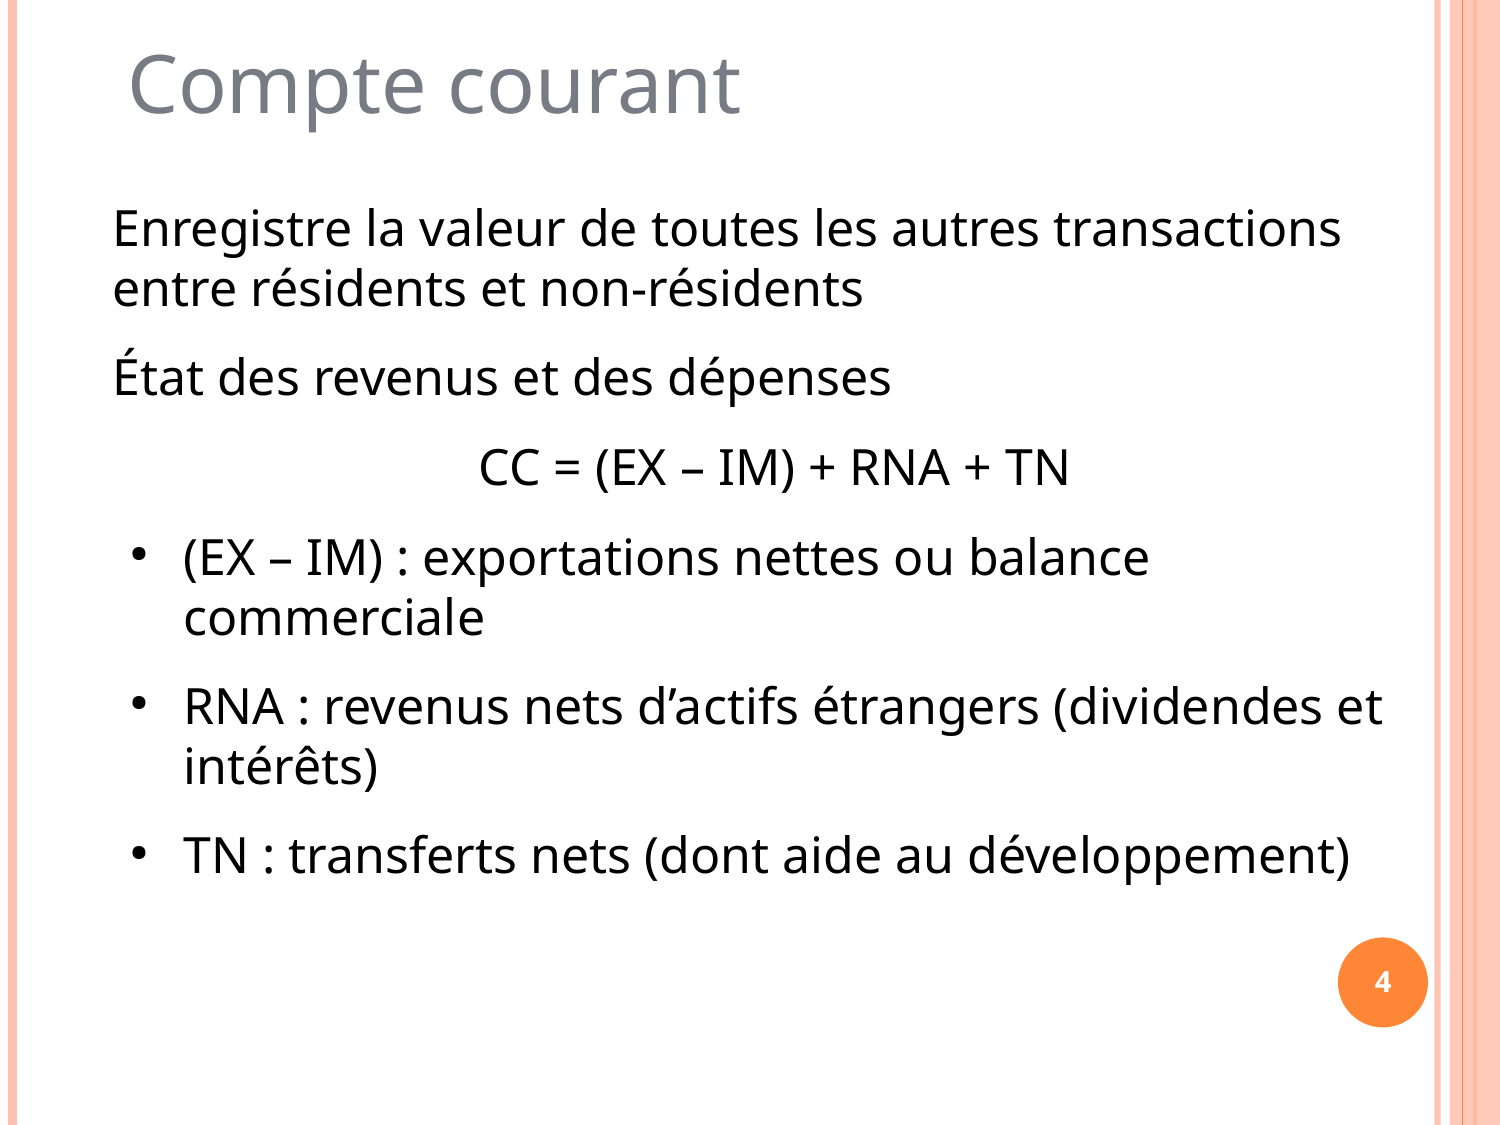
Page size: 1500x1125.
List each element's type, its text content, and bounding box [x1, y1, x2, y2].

title Compte courant [112, 24, 1388, 138]
list Enregistre la valeur de toutes les autres transactions entre résidents et non-résidents État des revenus et des dépenses CC = (EX – IM) + RNA + TN (EX – IM) : exportations nettes ou balance commerciale RNA : revenus nets d’actifs étrangers (dividendes et intérêts) TN : transferts nets (dont aide au développement) [112, 196, 1438, 1000]
slide_number <numéro> [1333, 940, 1434, 1027]
